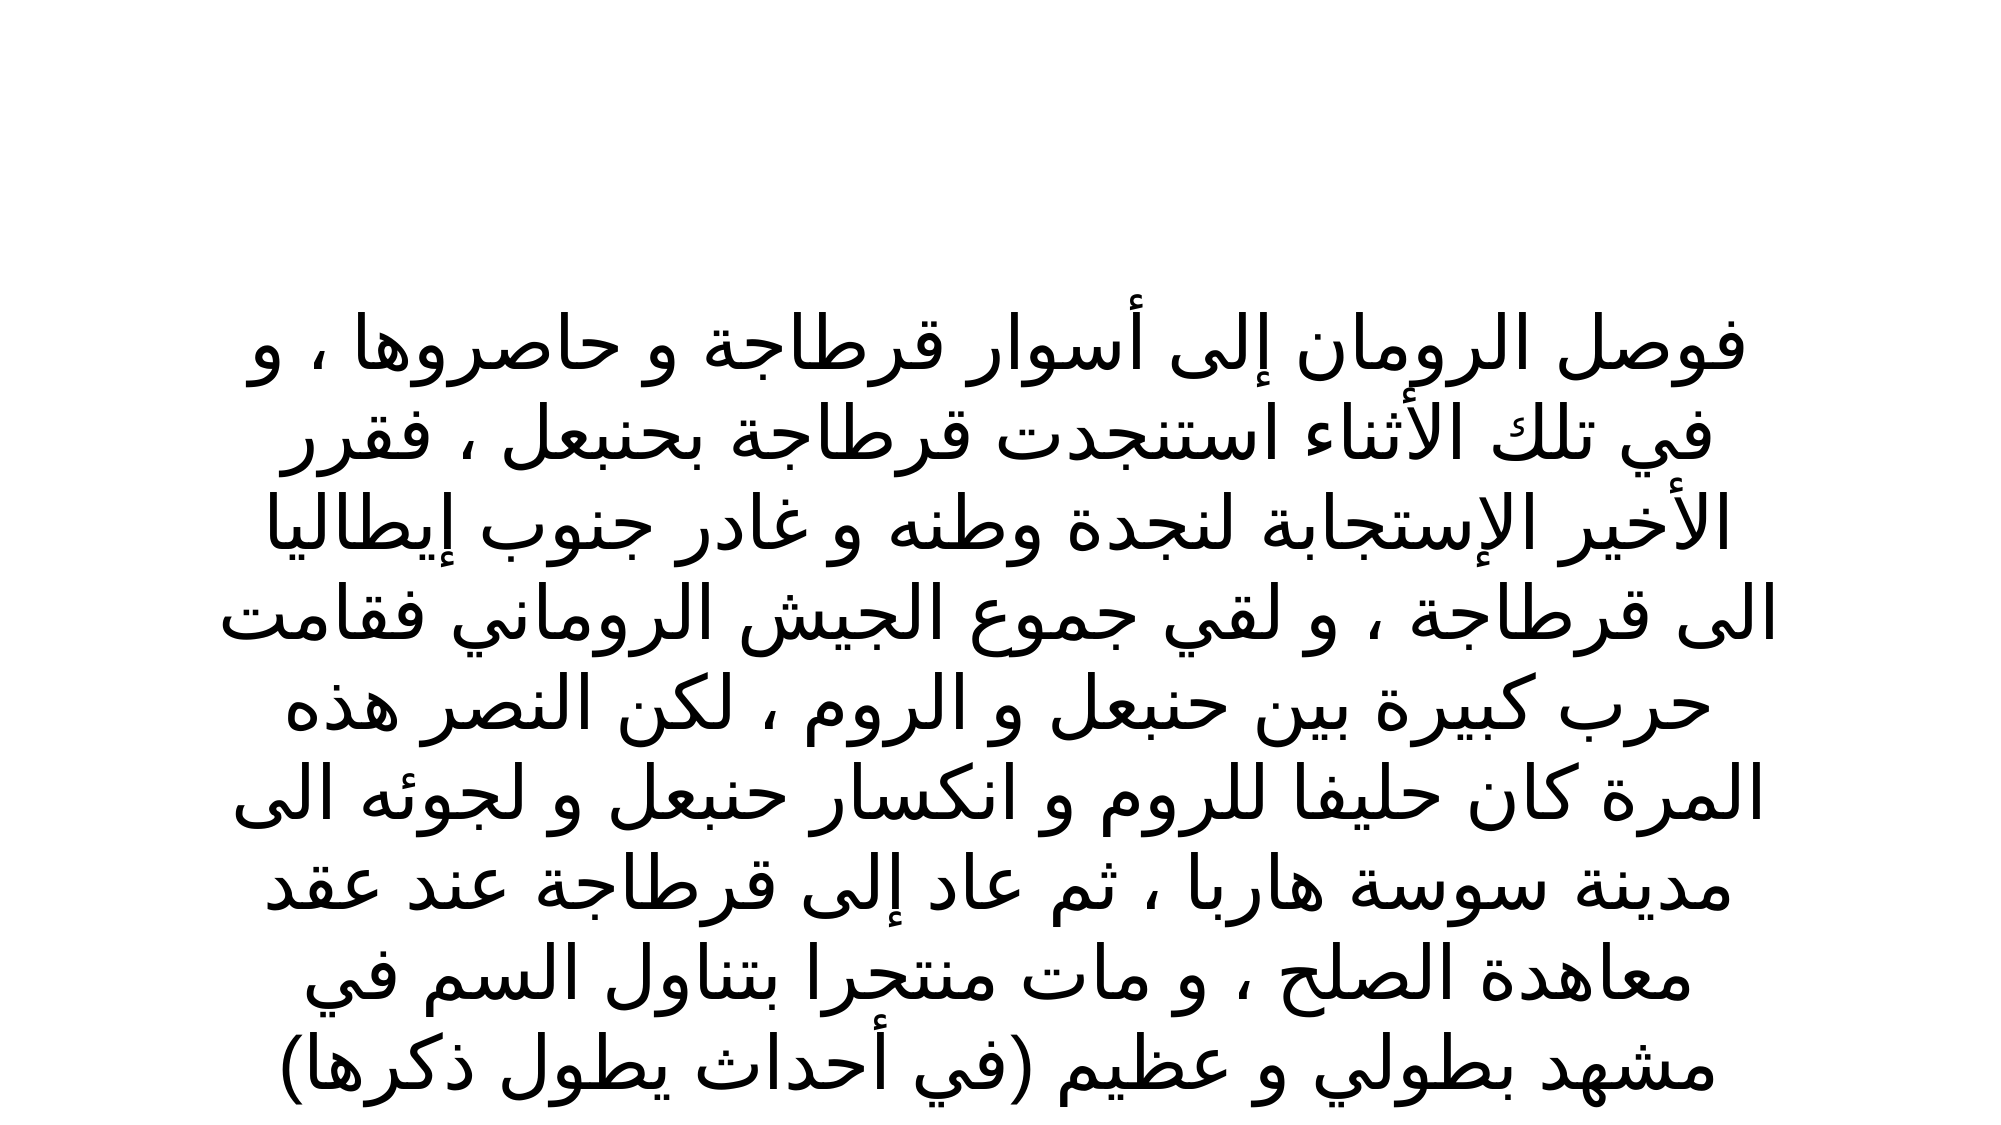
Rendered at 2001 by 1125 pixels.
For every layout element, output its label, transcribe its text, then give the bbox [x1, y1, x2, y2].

text_box فوصل الرومان إلى أسوار قرطاجة و حاصروها ، و في تلك الأثناء استنجدت قرطاجة بحنبعل ، فقرر الأخير الإستجابة لنجدة وطنه و غادر جنوب إيطاليا الى قرطاجة ، و لقي جموع الجيش الروماني فقامت حرب كبيرة بين حنبعل و الروم ، لكن النصر هذه المرة كان حليفا للروم و انكسار حنبعل و لجوئه الى مدينة سوسة هاربا ، ثم عاد إلى قرطاجة عند عقد معاهدة الصلح ، و مات منتحرا بتناول السم في مشهد بطولي و عظيم (في أحداث يطول ذكرها) [202, 286, 1798, 1030]
